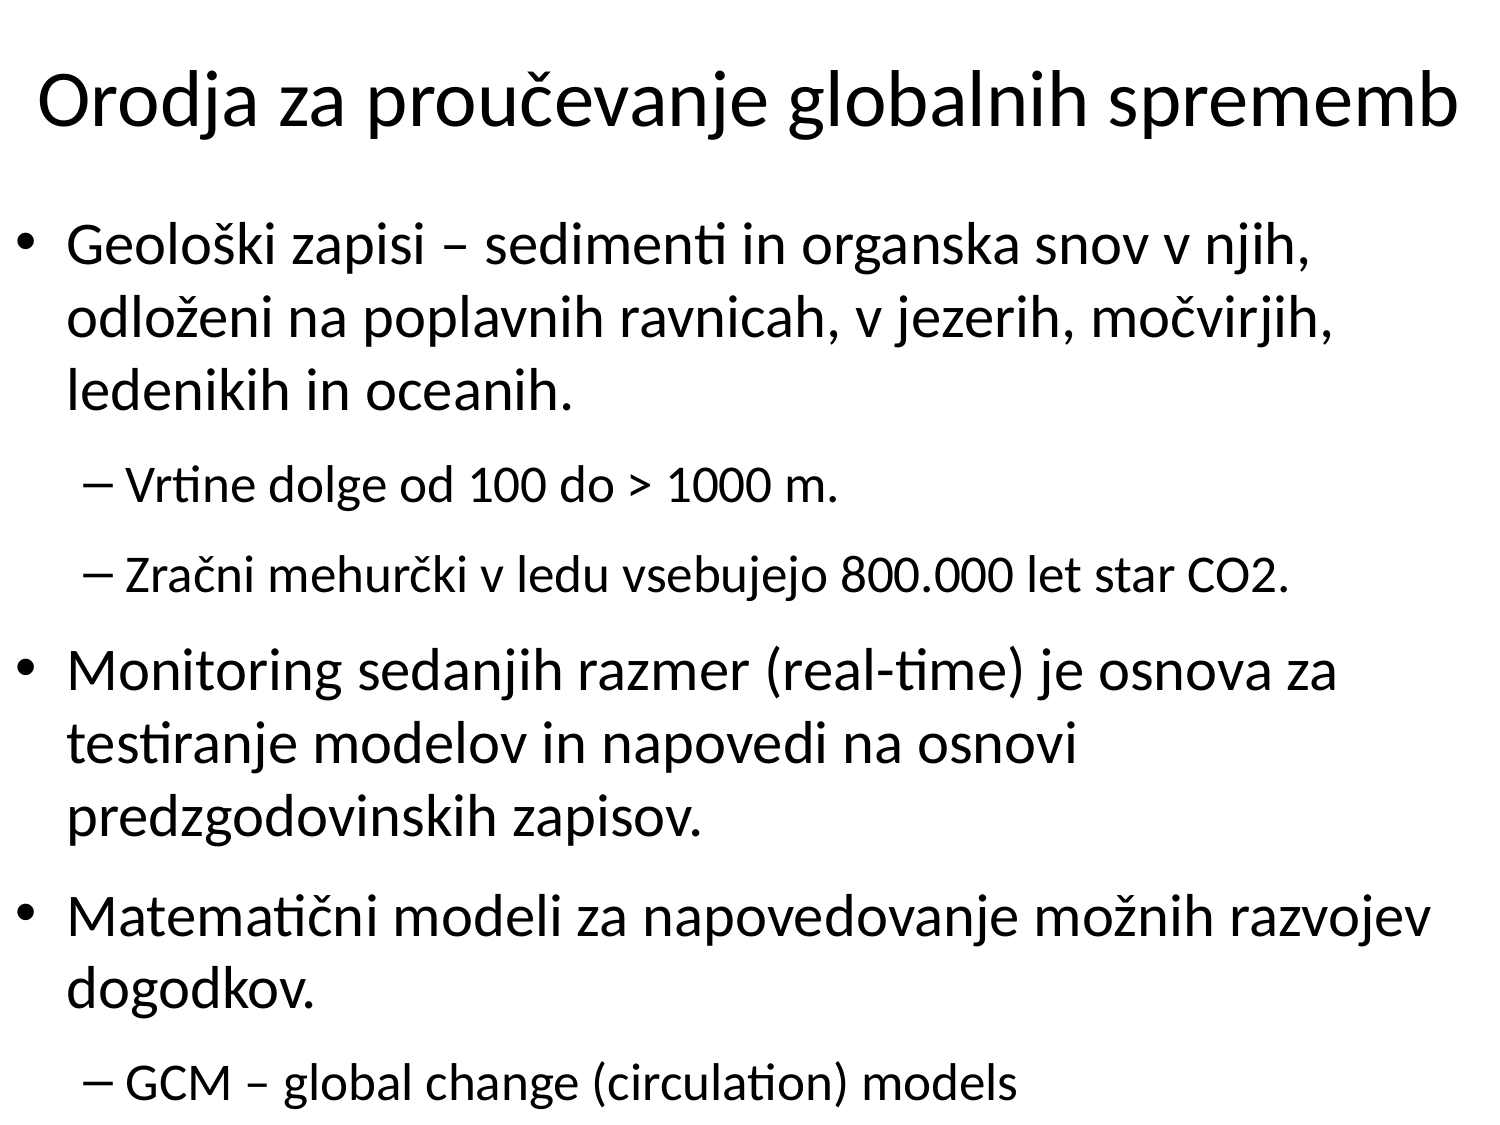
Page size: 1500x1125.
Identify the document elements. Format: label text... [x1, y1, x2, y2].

title Orodja za proučevanje globalnih sprememb [0, 0, 1500, 188]
list Geološki zapisi – sedimenti in organska snov v njih, odloženi na poplavnih ravnicah, v jezerih, močvirjih, ledenikih in oceanih. Vrtine dolge od 100 do > 1000 m. Zračni mehurčki v ledu vsebujejo 800.000 let star CO2. Monitoring sedanjih razmer (real-time) je osnova za testiranje modelov in napovedi na osnovi predzgodovinskih zapisov. Matematični modeli za napovedovanje možnih razvojev dogodkov. GCM – global change (circulation) models [0, 196, 1500, 1125]
